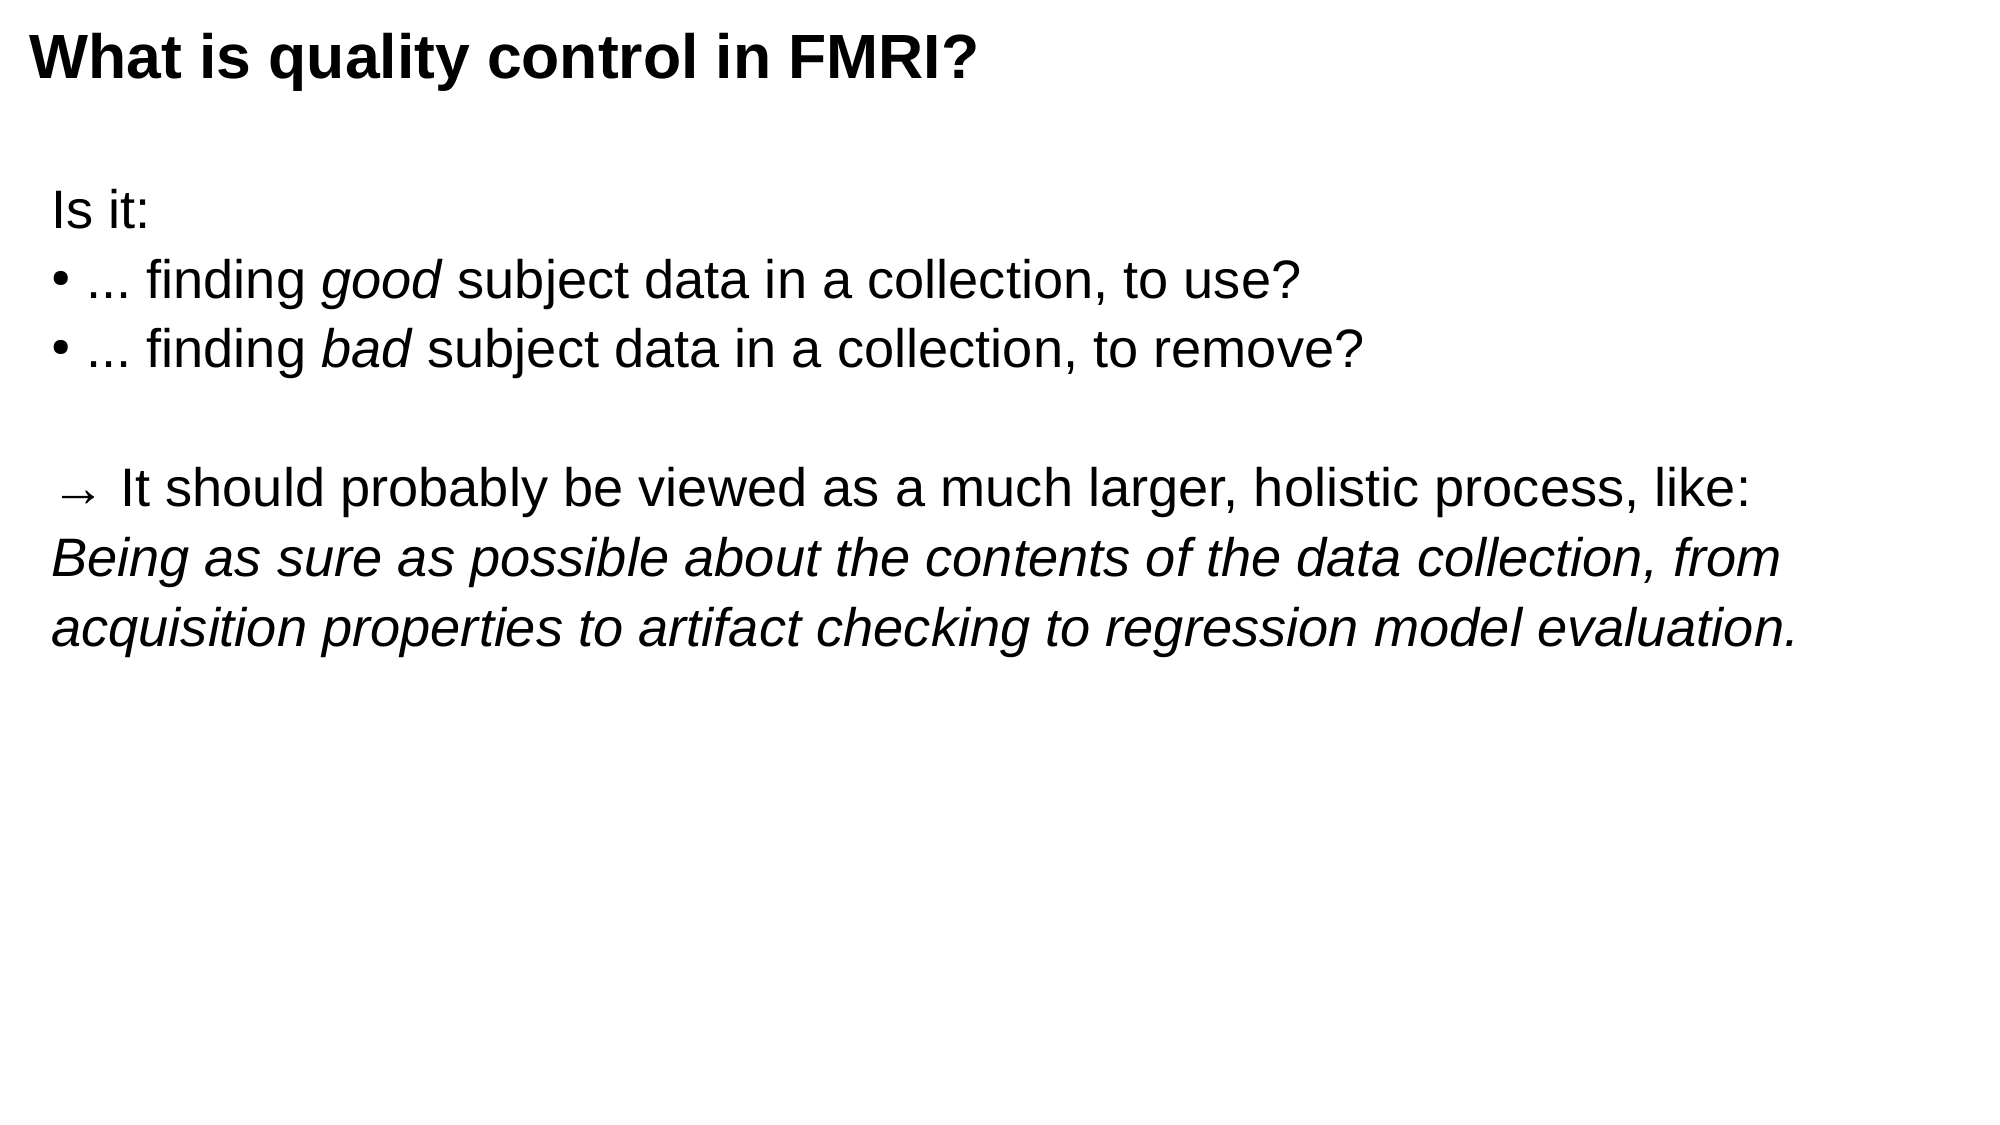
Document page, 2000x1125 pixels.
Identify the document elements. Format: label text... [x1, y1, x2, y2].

text_box What is quality control in FMRI? [14, 15, 1344, 100]
text_box Is it: ... finding good subject data in a collection, to use? ... finding bad subject data in a collection, to remove? → It should probably be viewed as a much larger, holistic process, like: Being as sure as possible about the contents of the data collection, from acquisition properties to artifact checking to regression model evaluation. [36, 163, 1952, 805]
